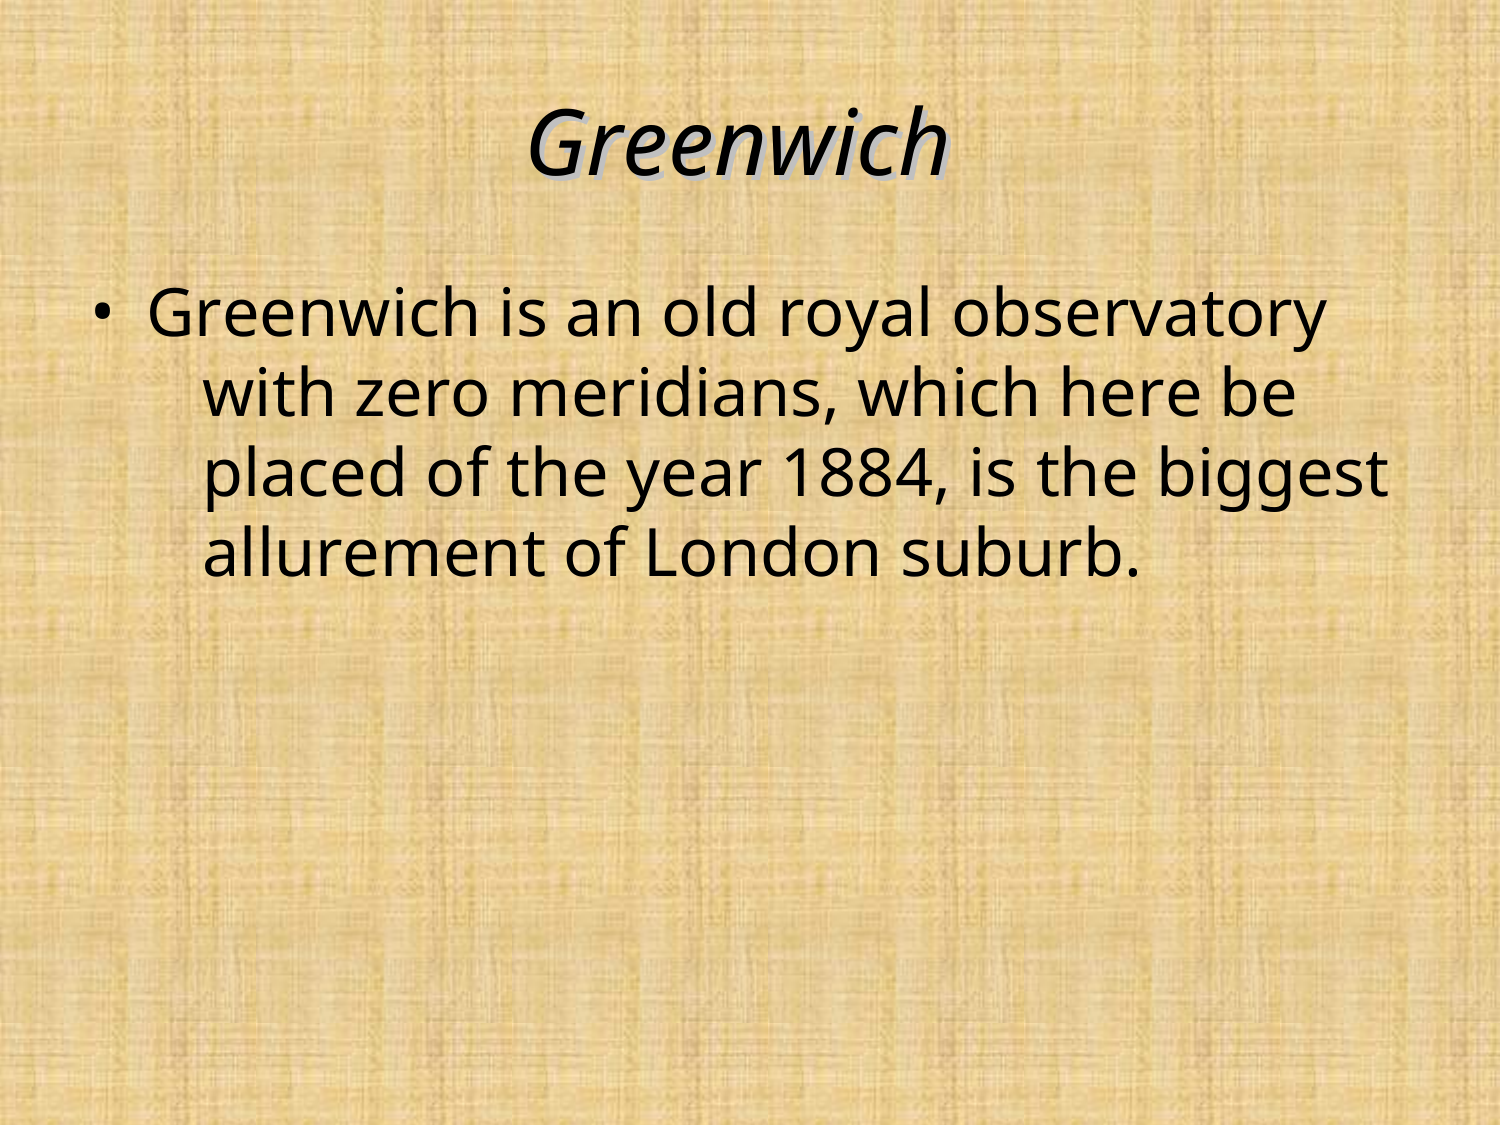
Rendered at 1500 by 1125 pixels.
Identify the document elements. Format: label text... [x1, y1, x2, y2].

title Greenwich [75, 45, 1426, 233]
list Greenwich is an old royal observatory with zero meridians, which here be placed of the year 1884, is the biggest allurement of London suburb. [75, 262, 1426, 1005]
